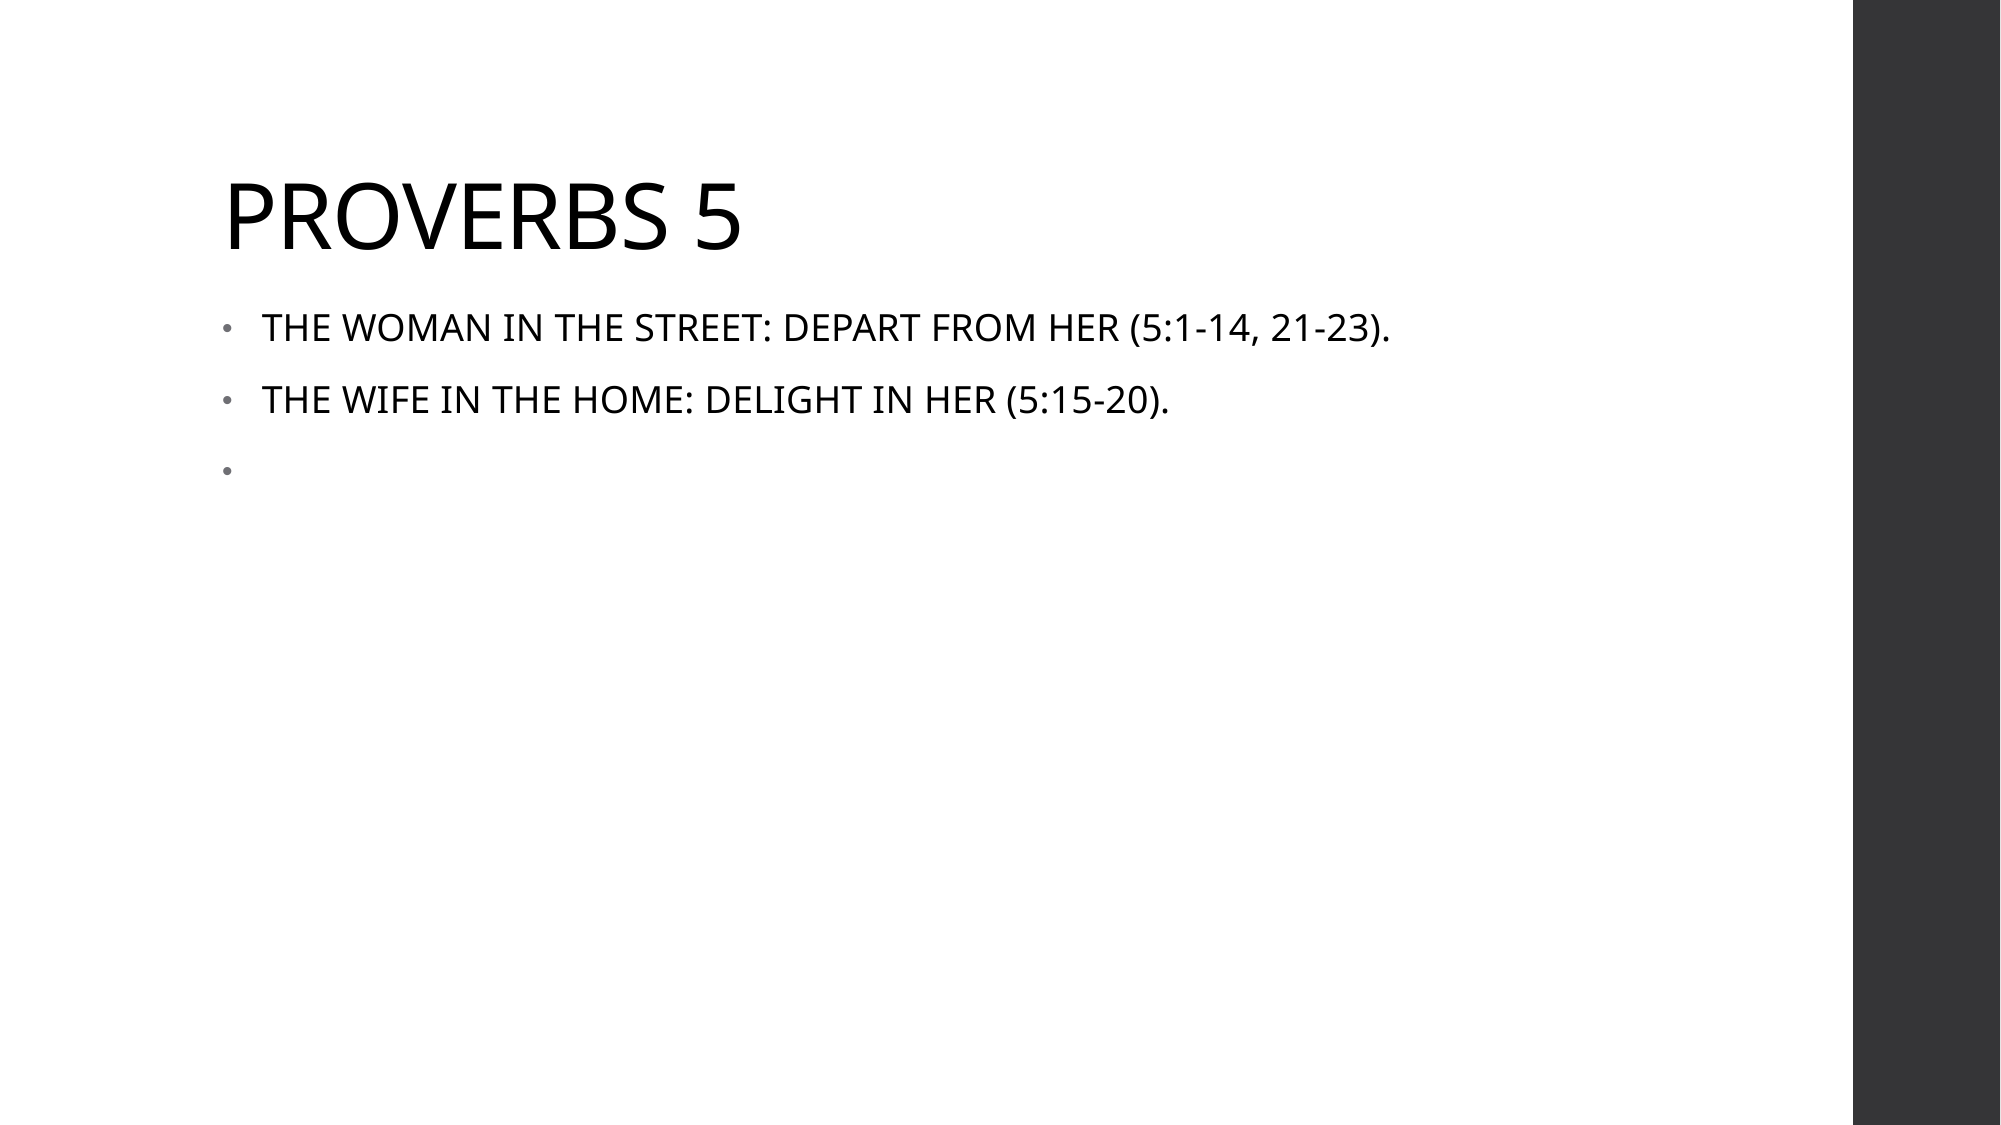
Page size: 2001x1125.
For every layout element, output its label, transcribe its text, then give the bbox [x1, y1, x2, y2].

title PROVERBS 5 [206, 60, 1797, 278]
list THE WOMAN IN THE STREET: DEPART FROM HER (5:1-14, 21-23). THE WIFE IN THE HOME: DELIGHT IN HER (5:15-20). [206, 299, 1617, 1014]
